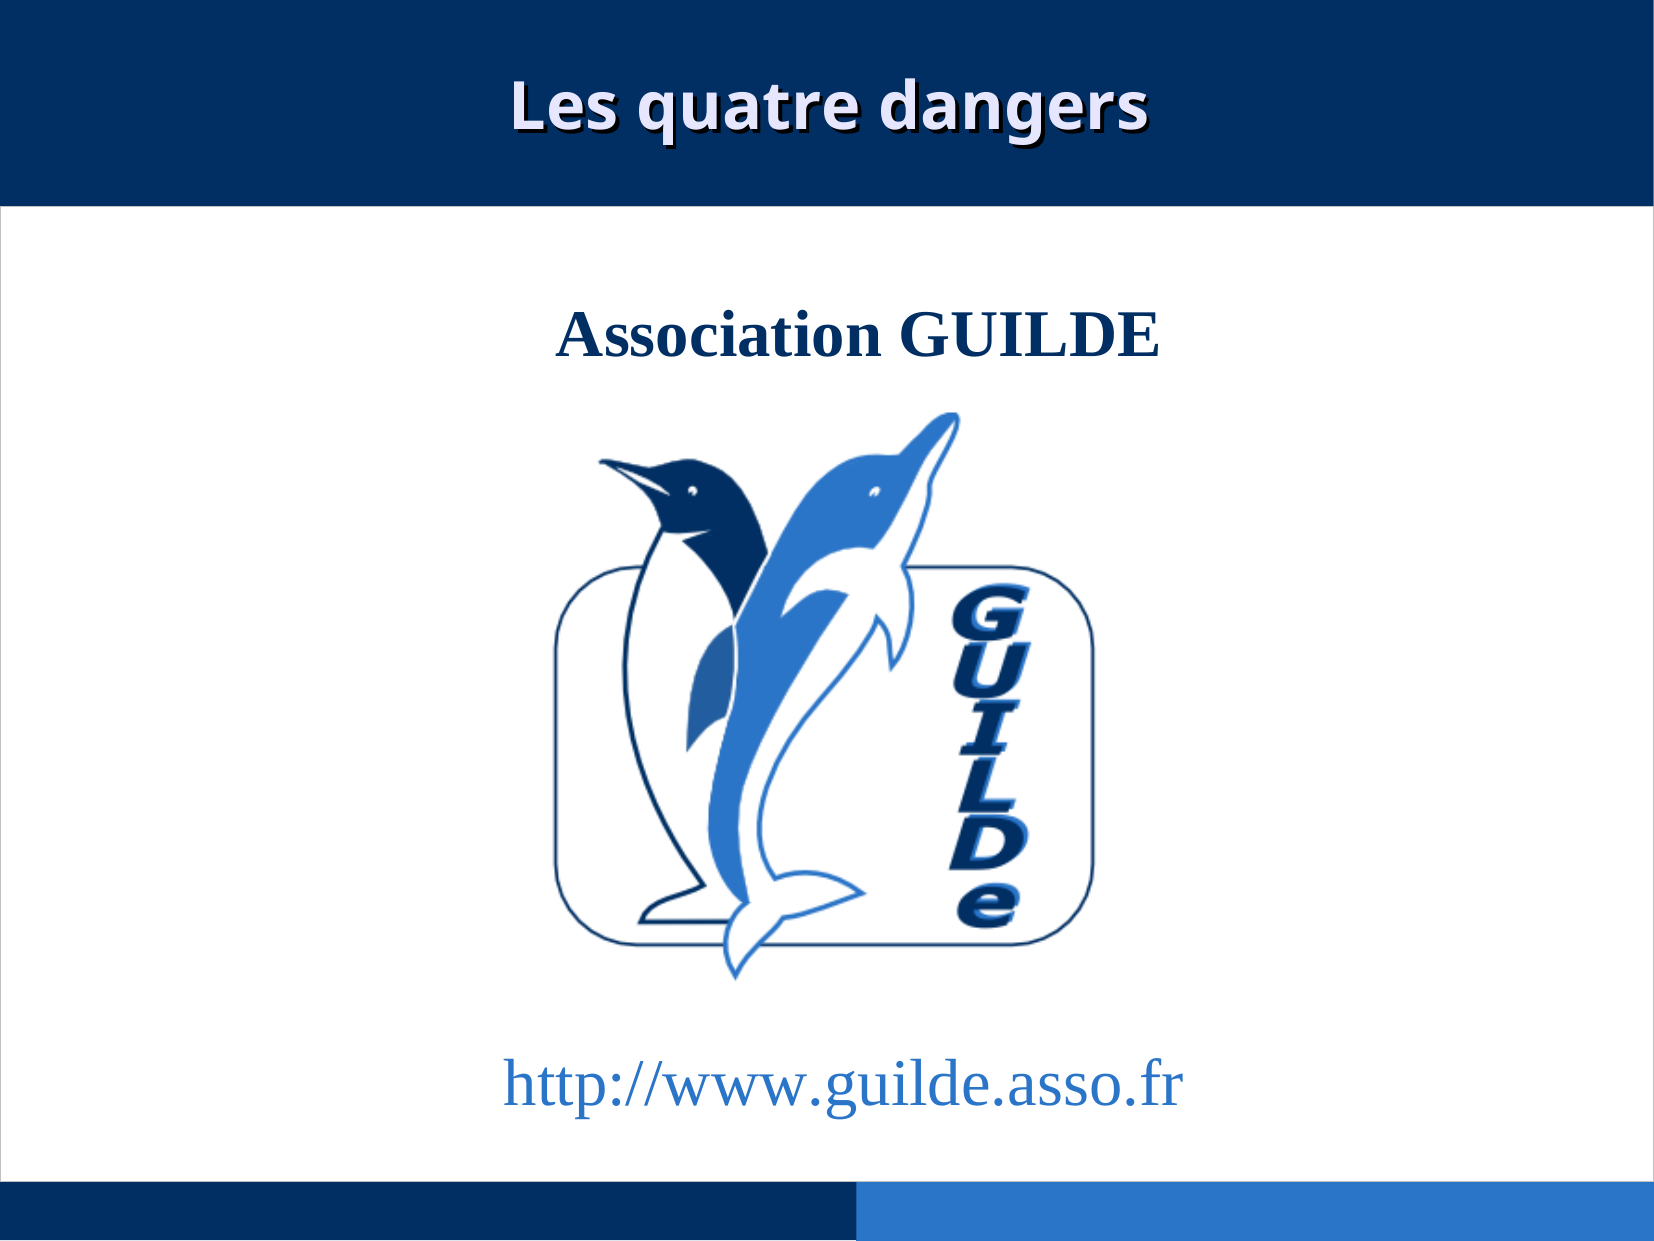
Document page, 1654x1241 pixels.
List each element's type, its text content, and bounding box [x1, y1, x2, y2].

picture [531, 387, 1126, 1004]
title Les quatre dangers [123, 0, 1536, 208]
text_box http://www.guilde.asso.fr [324, 1046, 1329, 1121]
subtitle Association GUILDE [88, 297, 1595, 372]
